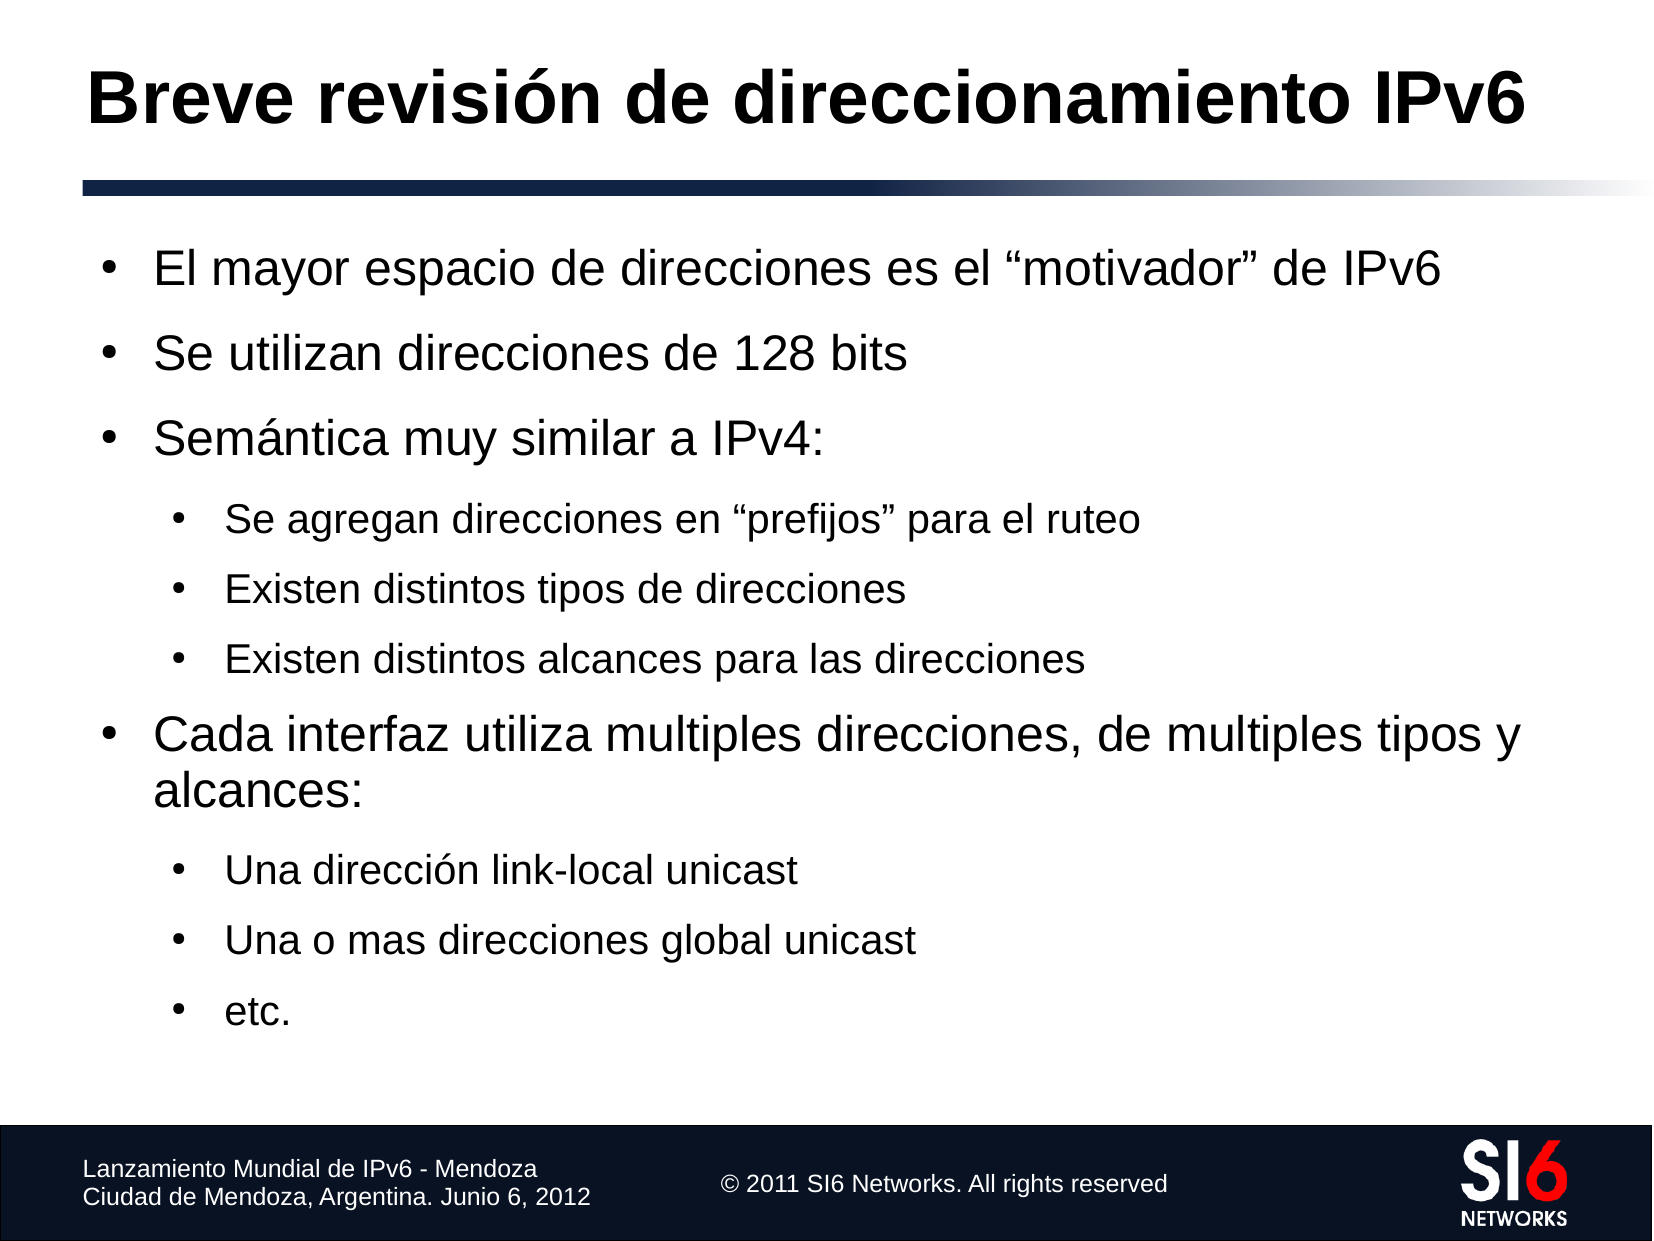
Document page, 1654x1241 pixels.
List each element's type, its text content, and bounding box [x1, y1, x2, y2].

title Breve revisión de direccionamiento IPv6 [86, 30, 1576, 166]
list El mayor espacio de direcciones es el “motivador” de IPv6 Se utilizan direcciones de 128 bits Semántica muy similar a IPv4: Se agregan direcciones en “prefijos” para el ruteo Existen distintos tipos de direcciones Existen distintos alcances para las direcciones Cada interfaz utiliza multiples direcciones, de multiples tipos y alcances: Una dirección link-local unicast Una o mas direcciones global unicast etc. [82, 240, 1571, 1109]
picture [1461, 1139, 1567, 1226]
